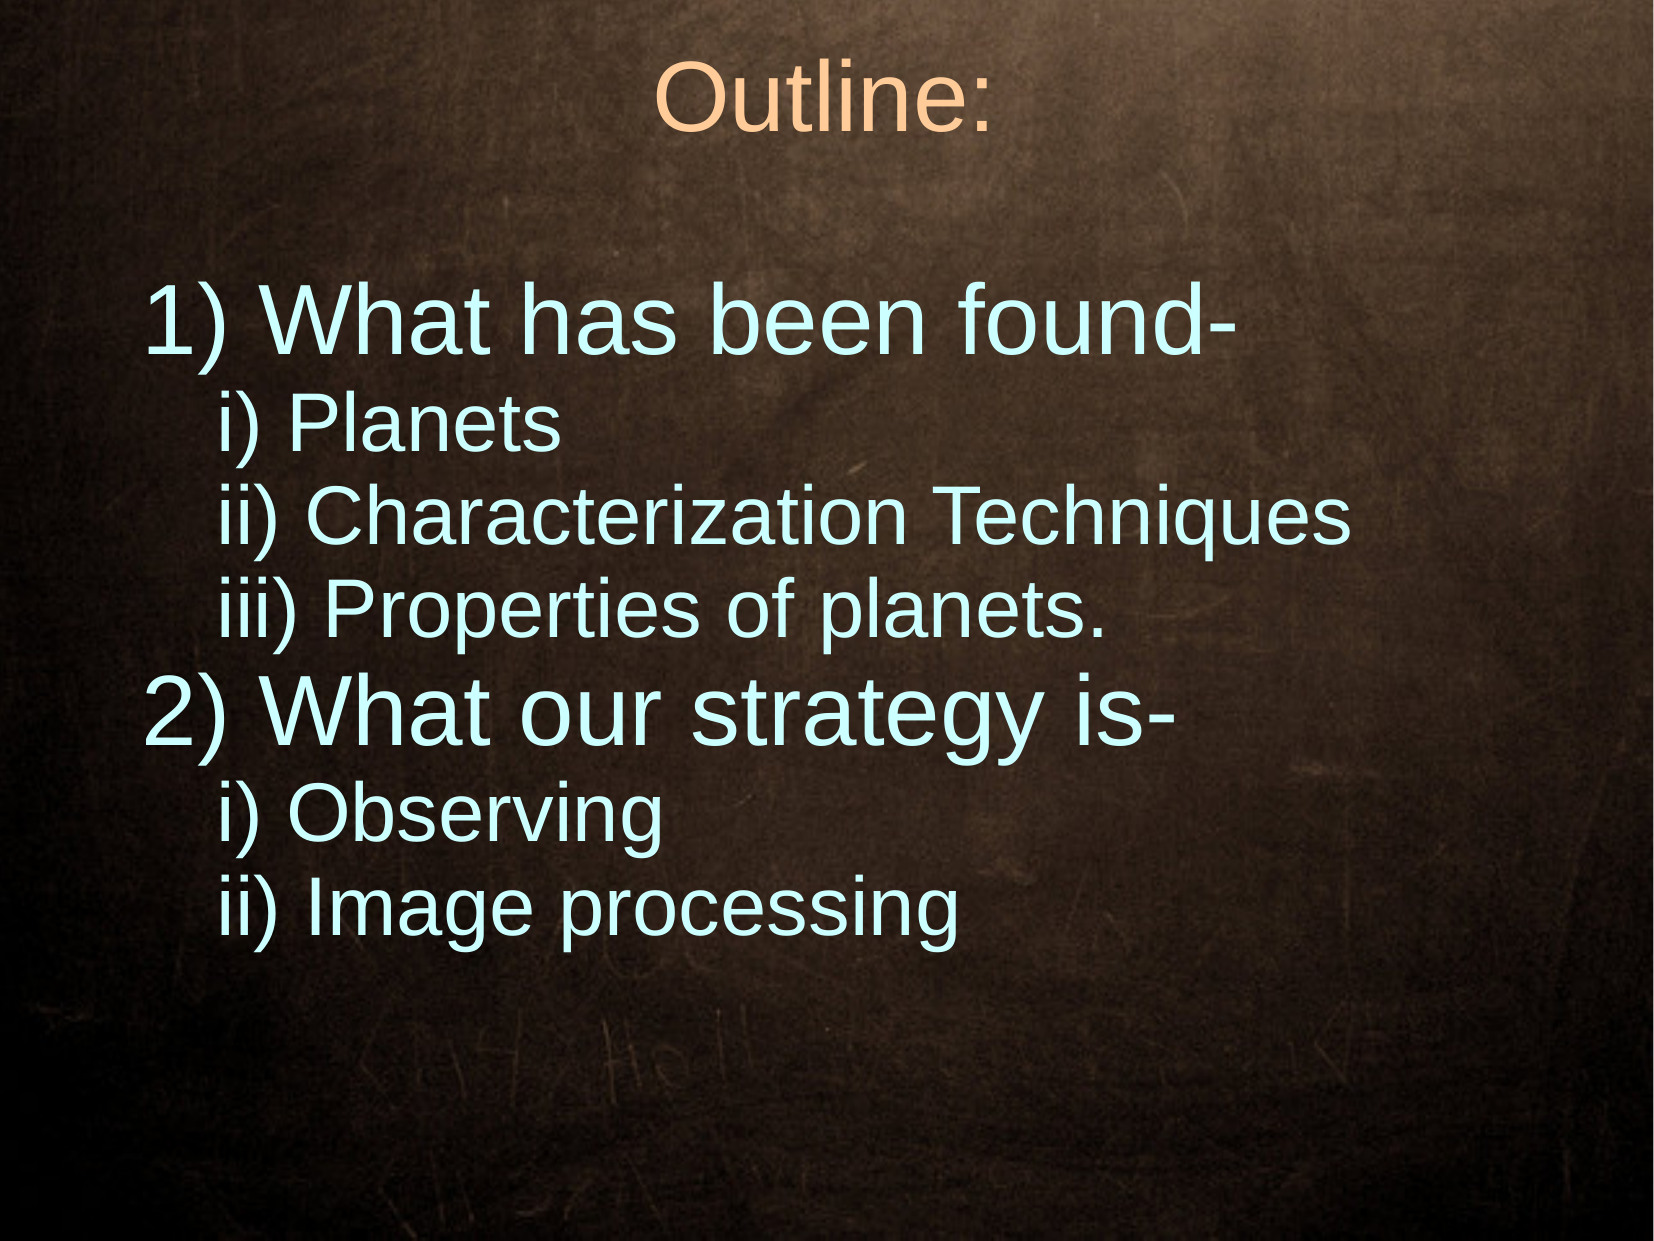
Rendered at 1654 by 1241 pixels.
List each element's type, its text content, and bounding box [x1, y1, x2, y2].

picture [0, 0, 1654, 1241]
text_box Outline: 1) What has been found- i) Planets ii) Characterization Techniques iii) Properties of planets. 2) What our strategy is- i) Observing ii) Image processing [126, 33, 1522, 961]
